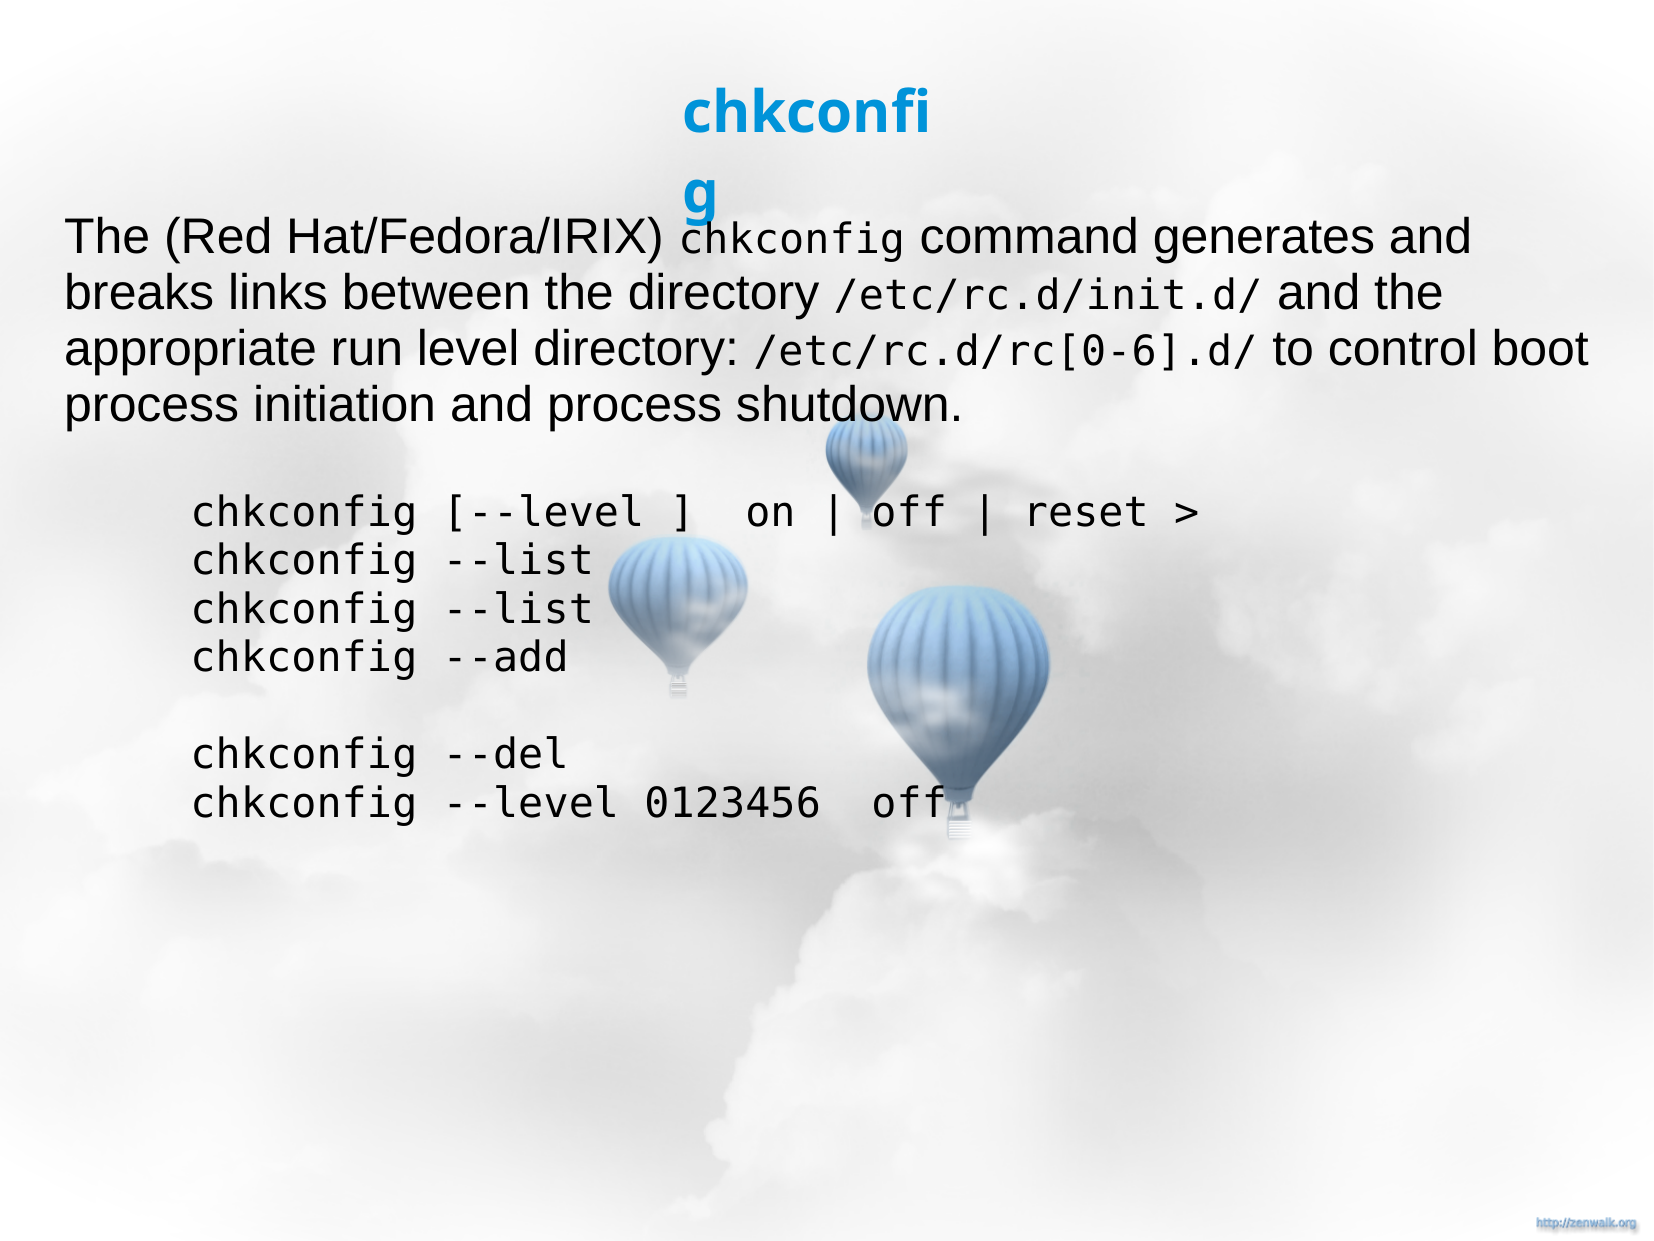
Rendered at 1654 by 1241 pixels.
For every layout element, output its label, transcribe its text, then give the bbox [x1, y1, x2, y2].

text_box chkconfig [667, 63, 953, 149]
text_box The (Red Hat/Fedora/IRIX) chkconfig command generates and breaks links between the directory /etc/rc.d/init.d/ and the appropriate run level directory: /etc/rc.d/rc[0-6].d/ to control boot process initiation and process shutdown. chkconfig [--level ] on | off | reset > chkconfig --list chkconfig --list chkconfig --add chkconfig --del chkconfig --level 0123456 off [49, 201, 1625, 835]
